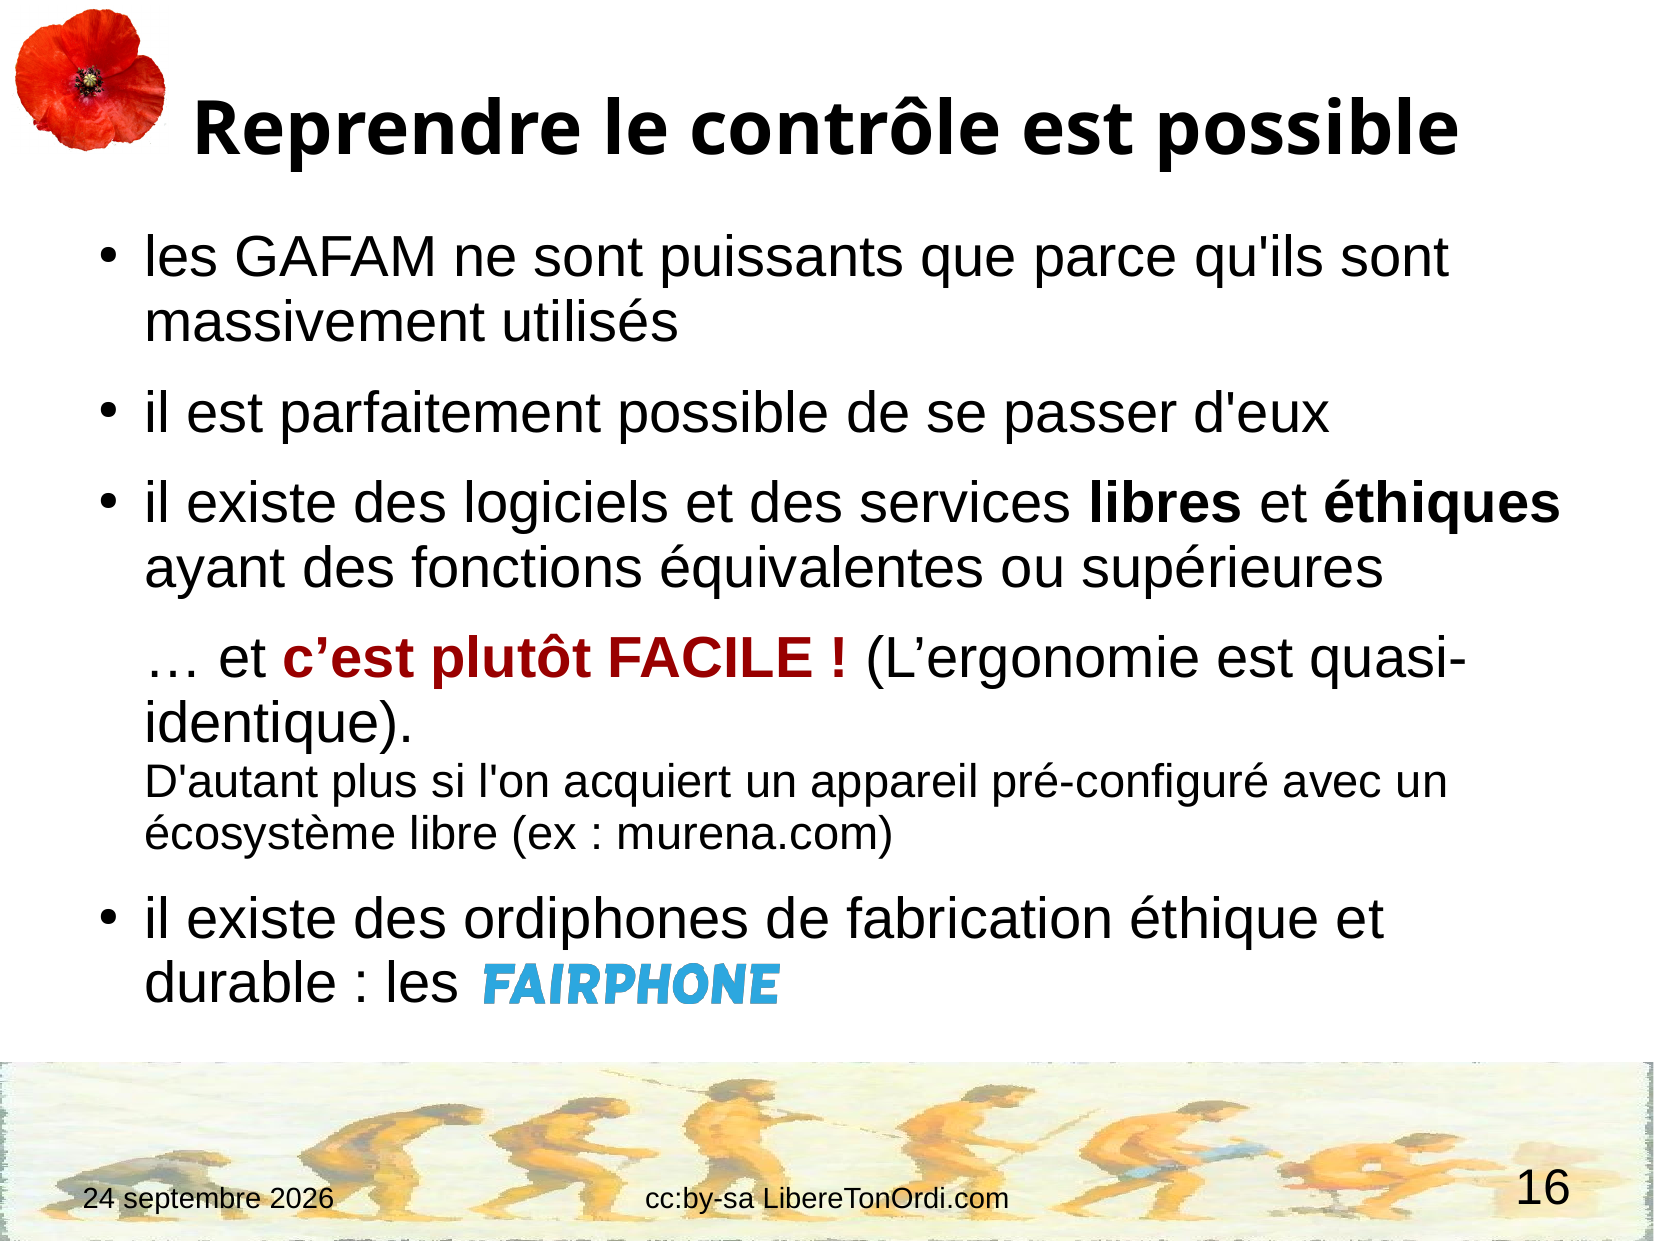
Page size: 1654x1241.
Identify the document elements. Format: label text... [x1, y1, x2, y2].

picture [484, 963, 780, 1004]
list les GAFAM ne sont puissants que parce qu'ils sont massivement utilisés il est parfaitement possible de se passer d'eux il existe des logiciels et des services libres et éthiques ayant des fonctions équivalentes ou supérieures … et c’est plutôt FACILE ! (L’ergonomie est quasi-identique). D'autant plus si l'on acquiert un appareil pré-configuré avec un écosystème libre (ex : murena.com) il existe des ordiphones de fabrication éthique et durable : les [82, 224, 1571, 1063]
picture [0, 1062, 1654, 1241]
picture [11, 5, 169, 154]
title Reprendre le contrôle est possible [82, 49, 1571, 201]
